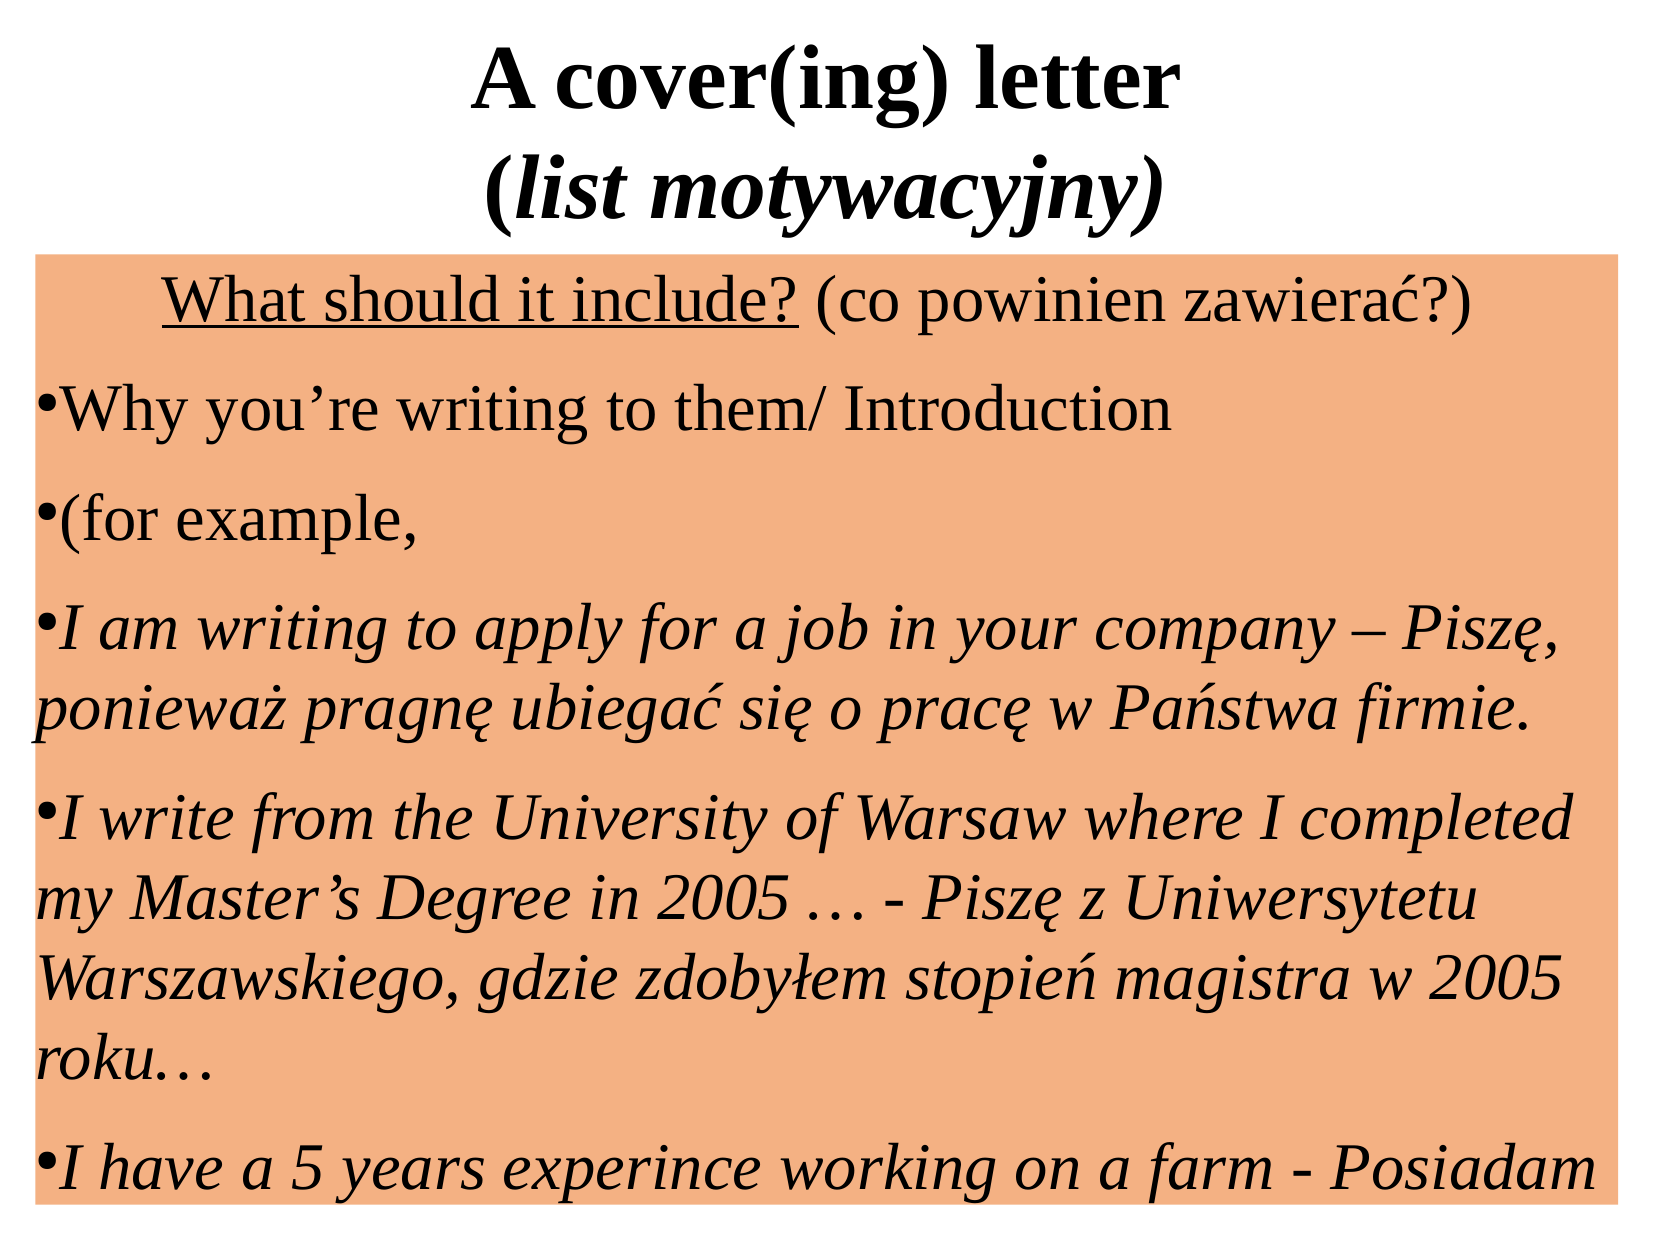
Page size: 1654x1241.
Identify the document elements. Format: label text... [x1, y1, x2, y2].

title A cover(ing) letter (list motywacyjny) [35, 0, 1619, 254]
list What should it include? (co powinien zawierać?) Why you’re writing to them/ Introduction (for example, I am writing to apply for a job in your company – Piszę, ponieważ pragnę ubiegać się o pracę w Państwa firmie. I write from the University of Warsaw where I completed my Master’s Degree in 2005 … - Piszę z Uniwersytetu Warszawskiego, gdzie zdobyłem stopień magistra w 2005 roku… I have a 5 years experince working on a farm - Posiadam [35, 254, 1619, 1205]
